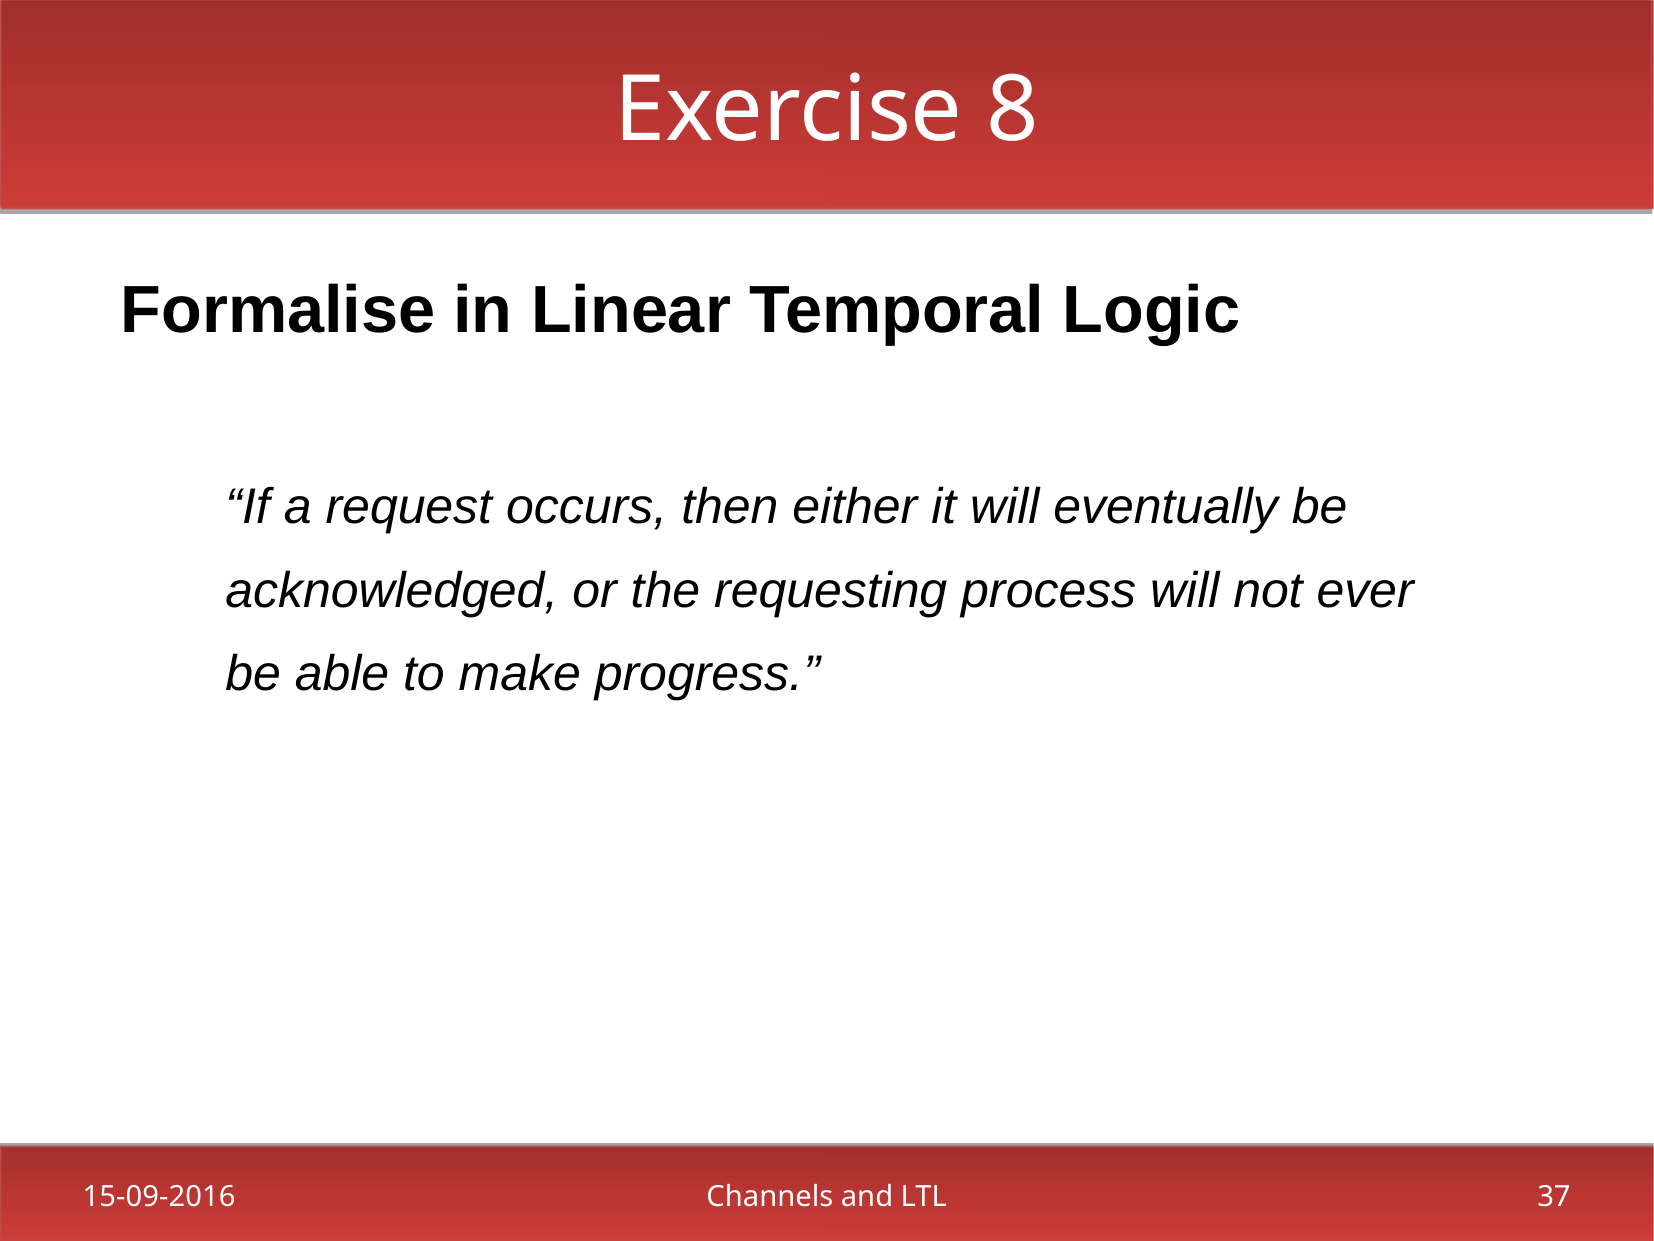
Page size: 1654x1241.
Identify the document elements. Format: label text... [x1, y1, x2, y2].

picture [0, 1143, 1654, 1241]
title Exercise 8 [59, 31, 1595, 178]
picture [0, 0, 1654, 214]
text_box “If a request occurs, then either it will eventually be acknowledged, or the requesting process will not ever be able to make progress.” [210, 442, 1444, 681]
text_box Formalise in Linear Temporal Logic [105, 264, 1259, 355]
